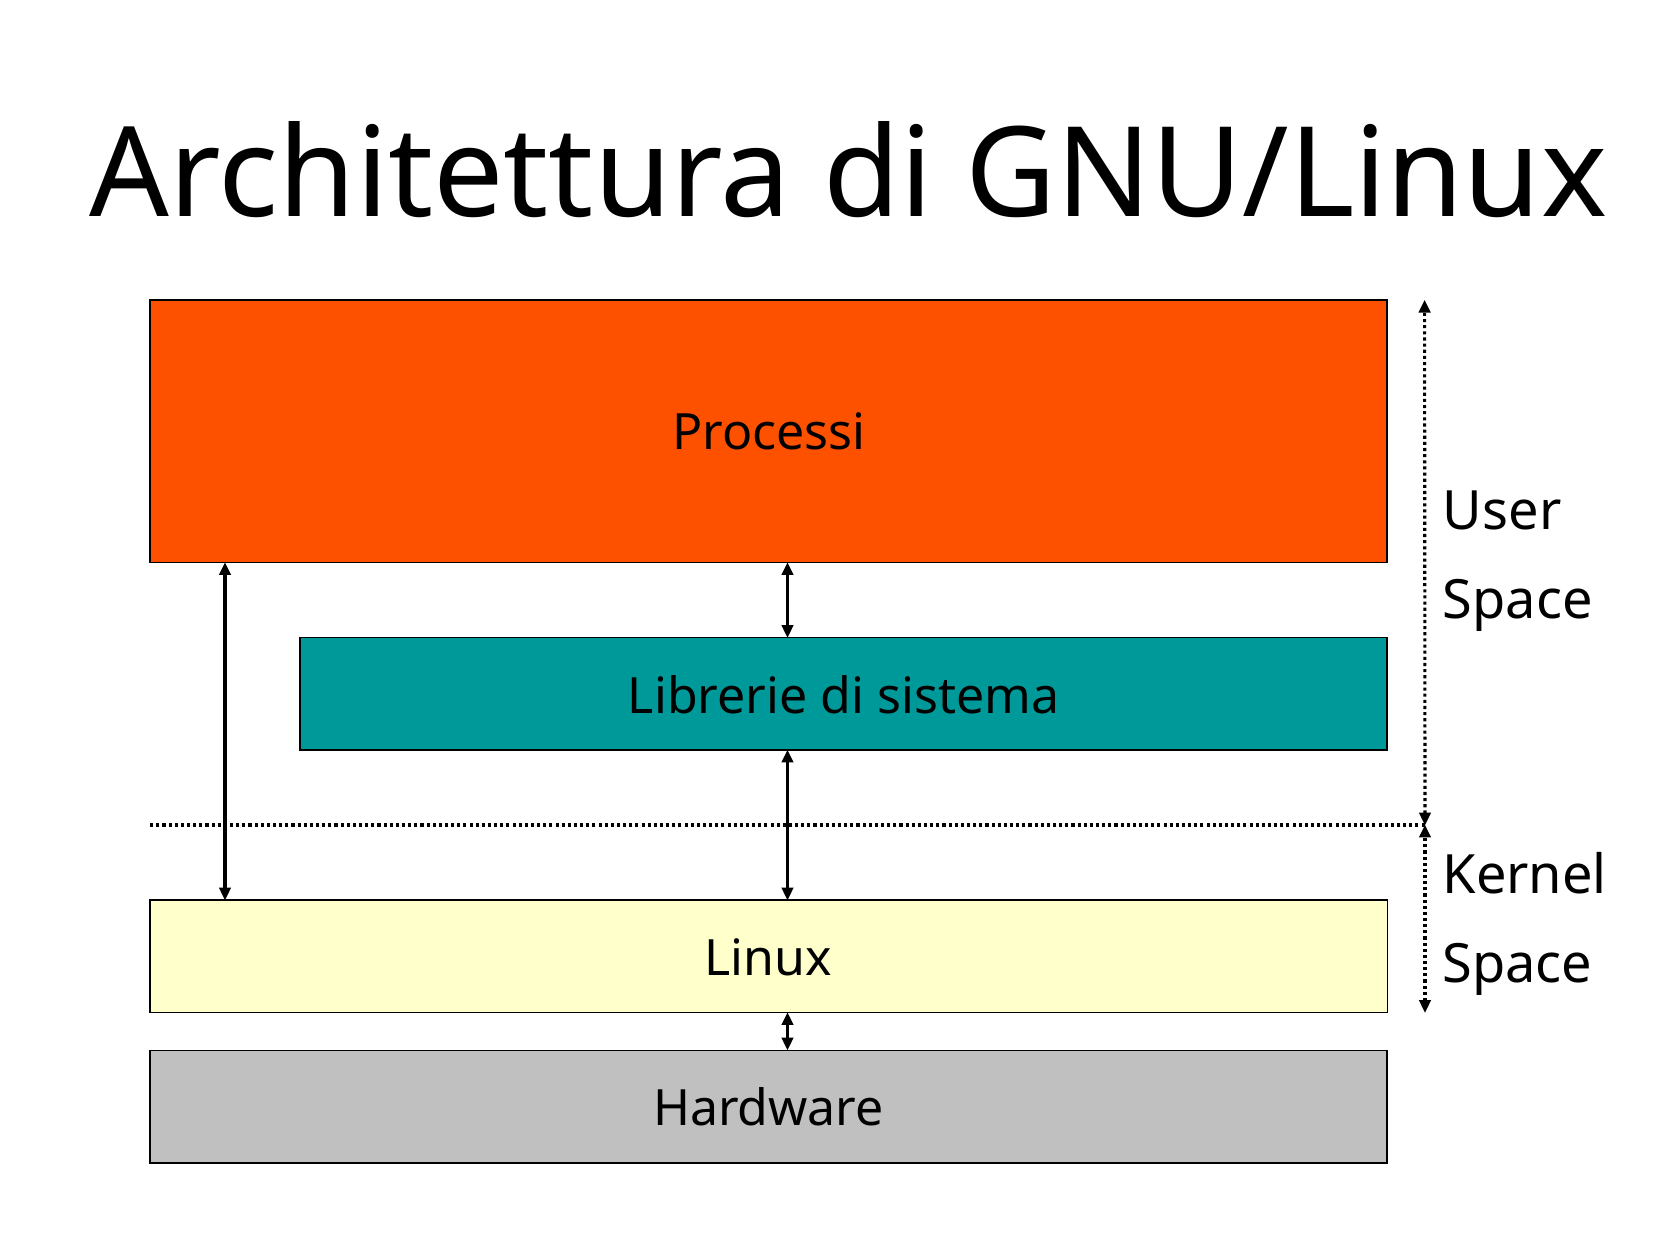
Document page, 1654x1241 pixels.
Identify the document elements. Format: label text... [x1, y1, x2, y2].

text_box Hardware [150, 1050, 1388, 1163]
text_box Architettura di GNU/Linux [75, 75, 1587, 253]
text_box User Space [1350, 460, 1651, 638]
text_box Librerie di sistema [300, 637, 1388, 751]
text_box Linux [150, 900, 1388, 1013]
text_box Kernel Space [1349, 824, 1653, 1002]
text_box Processi [150, 375, 1388, 486]
text_box [150, 486, 1350, 563]
text_box [150, 300, 1388, 375]
